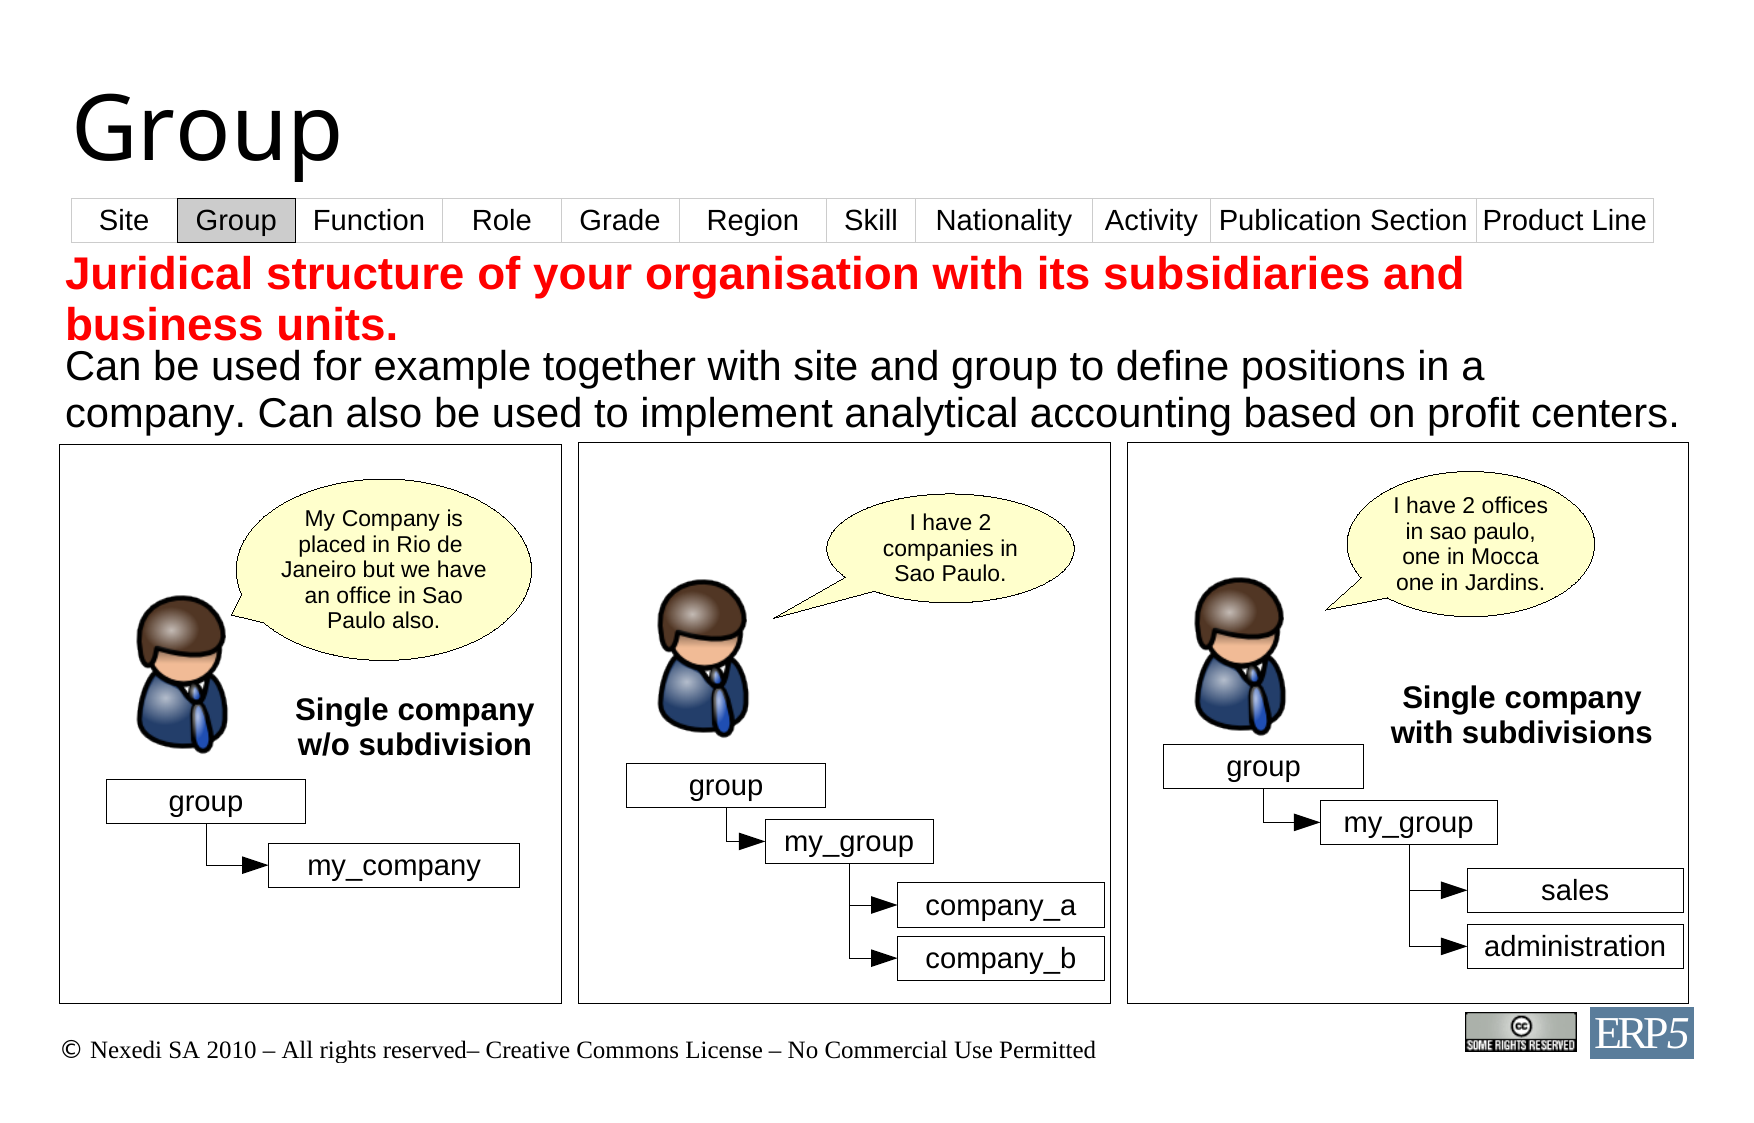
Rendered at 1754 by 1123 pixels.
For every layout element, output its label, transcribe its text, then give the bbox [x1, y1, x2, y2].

text_box Juridical structure of your organisation with its subsidiaries and business units. [64, 261, 1660, 337]
text_box administration [1467, 924, 1684, 969]
text_box Skill [826, 198, 915, 243]
text_box sales [1467, 868, 1684, 913]
picture [1465, 1012, 1577, 1052]
text_box company_b [897, 936, 1105, 981]
title Group [71, 63, 1707, 187]
text_box Region [679, 198, 826, 243]
text_box Publication Section [1210, 198, 1476, 243]
text_box My Company is placed in Rio de Janeiro but we have an office in Sao Paulo also. [236, 479, 532, 661]
picture [1157, 572, 1324, 739]
text_box I have 2 offices in sao paulo, one in Mocca one in Jardins. [1325, 471, 1595, 617]
text_box company_a [897, 882, 1105, 928]
picture [99, 590, 266, 757]
text_box Product Line [1476, 198, 1654, 243]
text_box my_company [268, 843, 520, 888]
text_box Group [177, 198, 296, 243]
text_box I have 2 companies in Sao Paulo. [787, 493, 1075, 615]
text_box Can be used for example together with site and group to define positions in a company. Can also be used to implement analytical accounting based on profit centers. [64, 343, 1681, 437]
text_box group [626, 763, 826, 808]
picture [620, 574, 787, 741]
text_box Nationality [915, 198, 1092, 243]
text_box Grade [561, 198, 679, 243]
text_box my_group [765, 819, 934, 864]
text_box group [106, 779, 306, 824]
text_box group [1163, 744, 1364, 789]
text_box my_group [1320, 800, 1498, 845]
text_box Single company with subdivisions [1390, 680, 1654, 751]
text_box Single company w/o subdivision [295, 692, 536, 762]
text_box Role [442, 198, 561, 243]
text_box Activity [1092, 198, 1210, 243]
text_box Function [296, 198, 442, 243]
text_box Site [71, 198, 177, 243]
